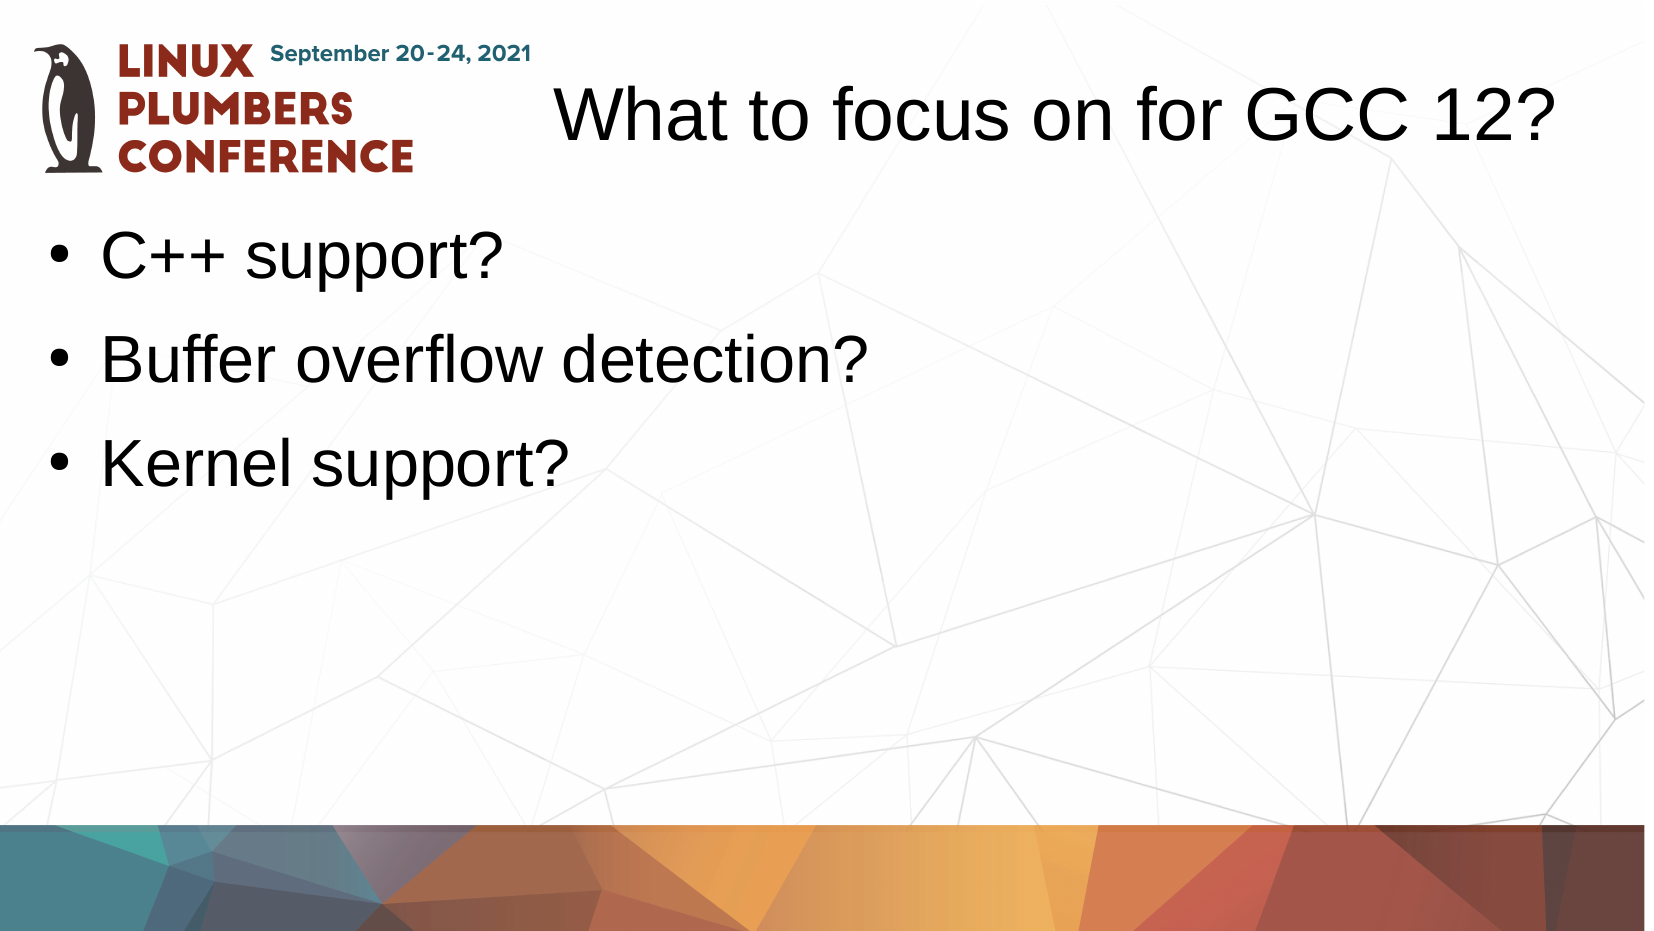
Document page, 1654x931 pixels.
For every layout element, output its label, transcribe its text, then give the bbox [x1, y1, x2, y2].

list C++ support? Buffer overflow detection? Kernel support? [30, 217, 1645, 796]
picture [0, 1, 1645, 931]
title What to focus on for GCC 12? [540, 37, 1571, 193]
